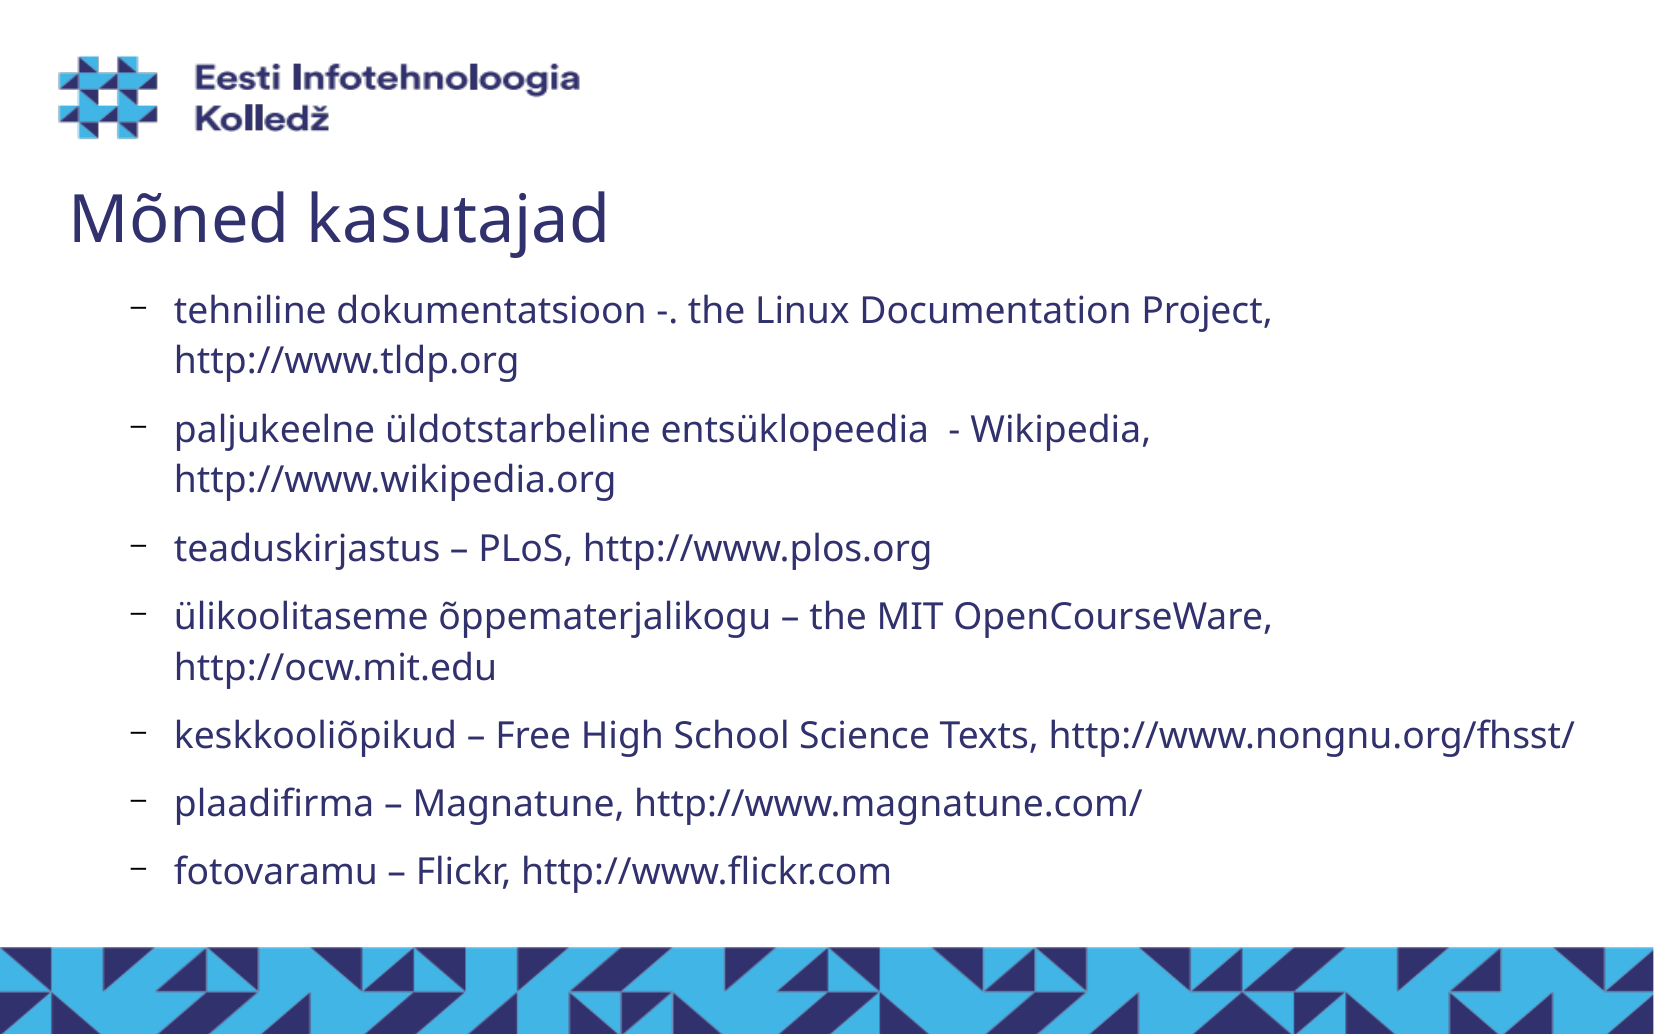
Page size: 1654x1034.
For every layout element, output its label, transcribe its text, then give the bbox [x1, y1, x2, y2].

title Mõned kasutajad [68, 147, 1536, 283]
list tehniline dokumentatsioon -. the Linux Documentation Project, http://www.tldp.org paljukeelne üldotstarbeline entsüklopeedia - Wikipedia, http://www.wikipedia.org teaduskirjastus – PLoS, http://www.plos.org ülikoolitaseme õppematerjalikogu – the MIT OpenCourseWare, http://ocw.mit.edu keskkooliõpikud – Free High School Science Texts, http://www.nongnu.org/fhsst/ plaadifirma – Magnatune, http://www.magnatune.com/ fotovaramu – Flickr, http://www.flickr.com [59, 283, 1595, 936]
